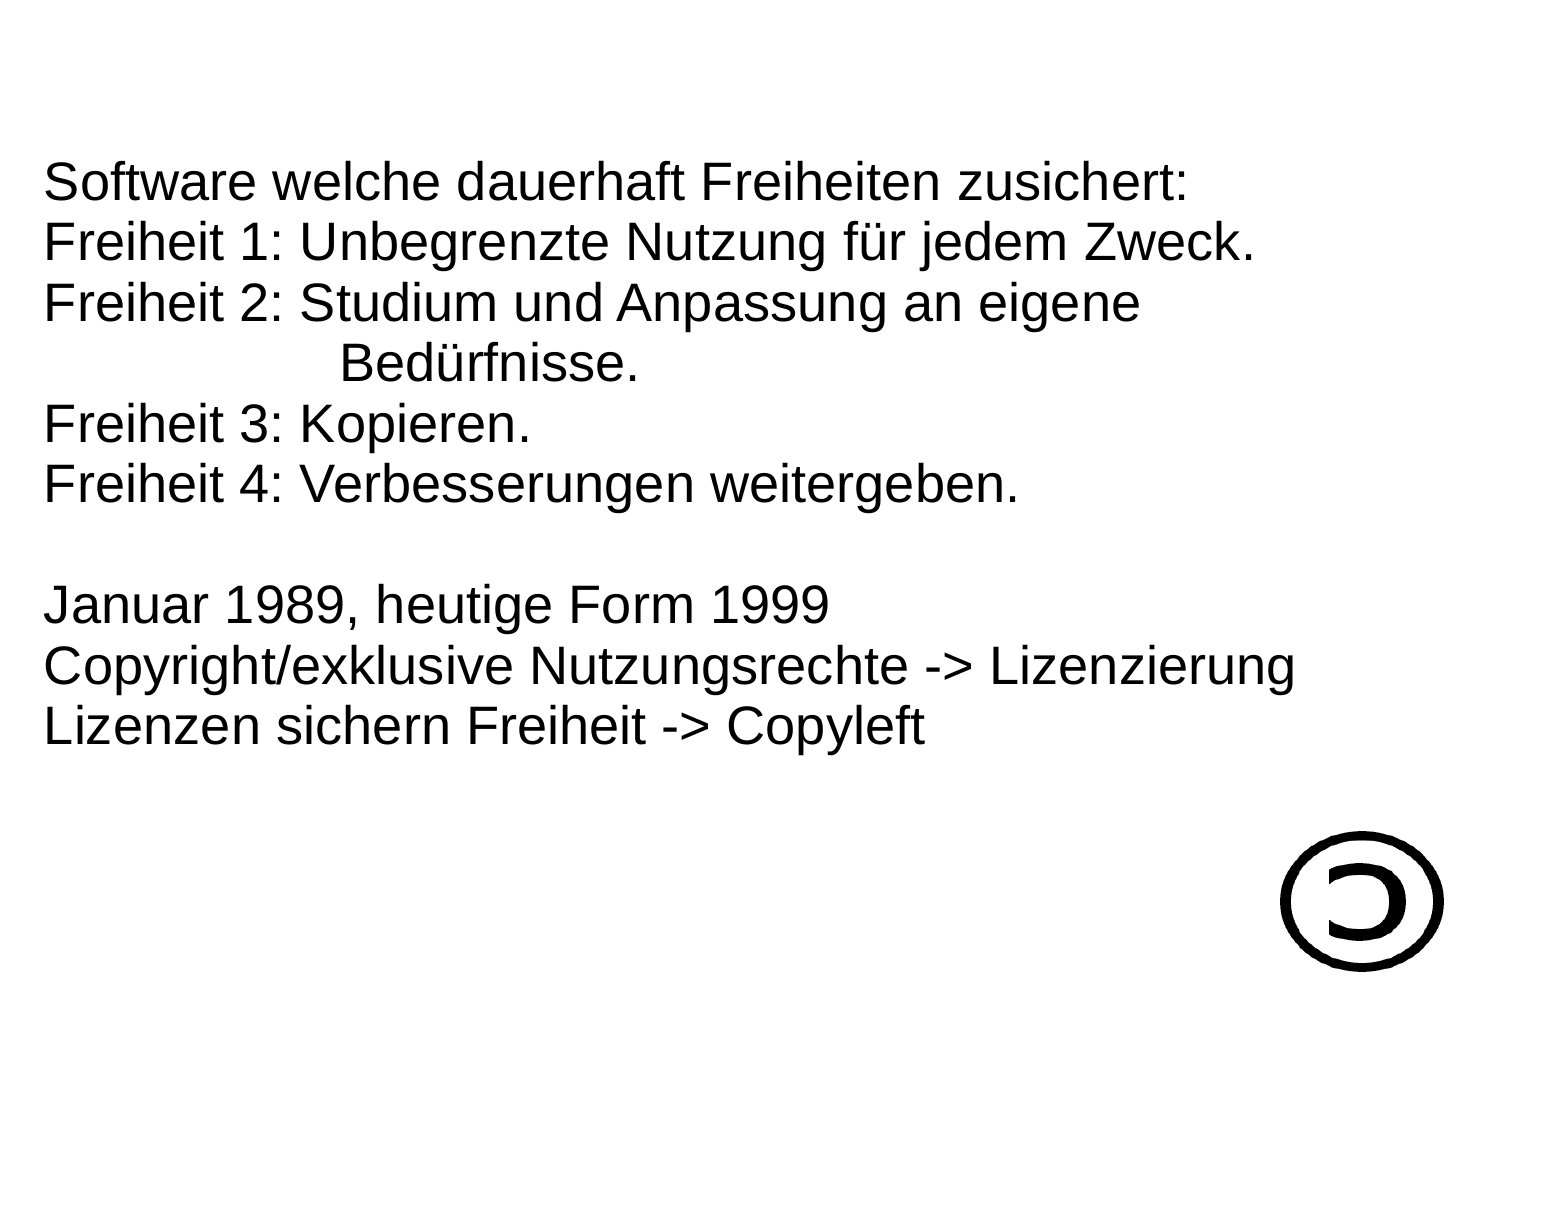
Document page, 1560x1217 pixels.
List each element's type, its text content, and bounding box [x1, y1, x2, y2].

picture [1269, 826, 1454, 978]
text_box Software welche dauerhaft Freiheiten zusichert: Freiheit 1: Unbegrenzte Nutzung für jedem Zweck. Freiheit 2: Studium und Anpassung an eigene Bedürfnisse. Freiheit 3: Kopieren. Freiheit 4: Verbesserungen weitergeben. Januar 1989, heutige Form 1999 Copyright/exklusive Nutzungsrechte -> Lizenzierung Lizenzen sichern Freiheit -> Copyleft [29, 143, 1536, 1060]
